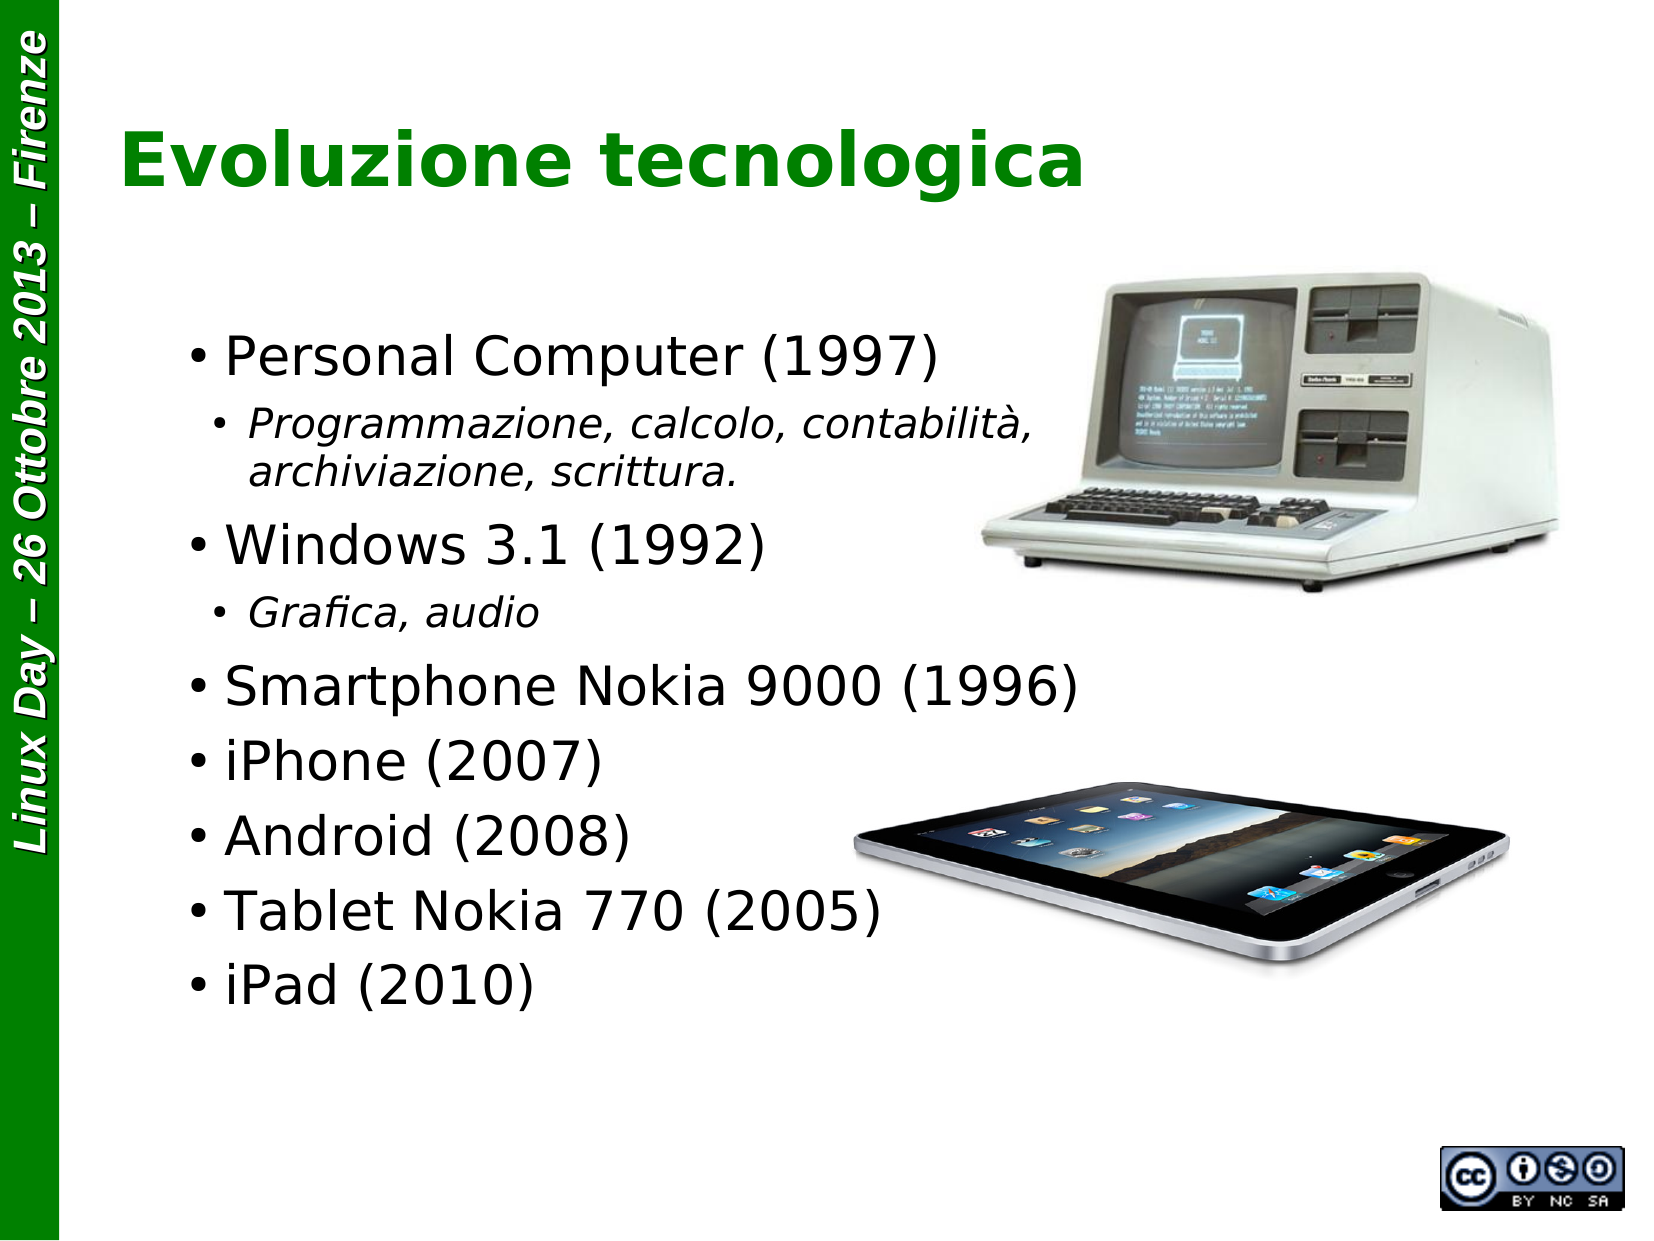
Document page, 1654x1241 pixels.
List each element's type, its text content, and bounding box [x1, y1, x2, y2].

title Evoluzione tecnologica [118, 64, 1565, 257]
picture [974, 265, 1565, 324]
list Personal Computer (1997) Programmazione, calcolo, contabilità, archiviazione, scrittura. Windows 3.1 (1992) Grafica, audio Smartphone Nokia 9000 (1996) iPhone (2007) Android (2008) Tablet Nokia 770 (2005) iPad (2010) [118, 324, 1571, 1116]
picture [1440, 1146, 1625, 1211]
